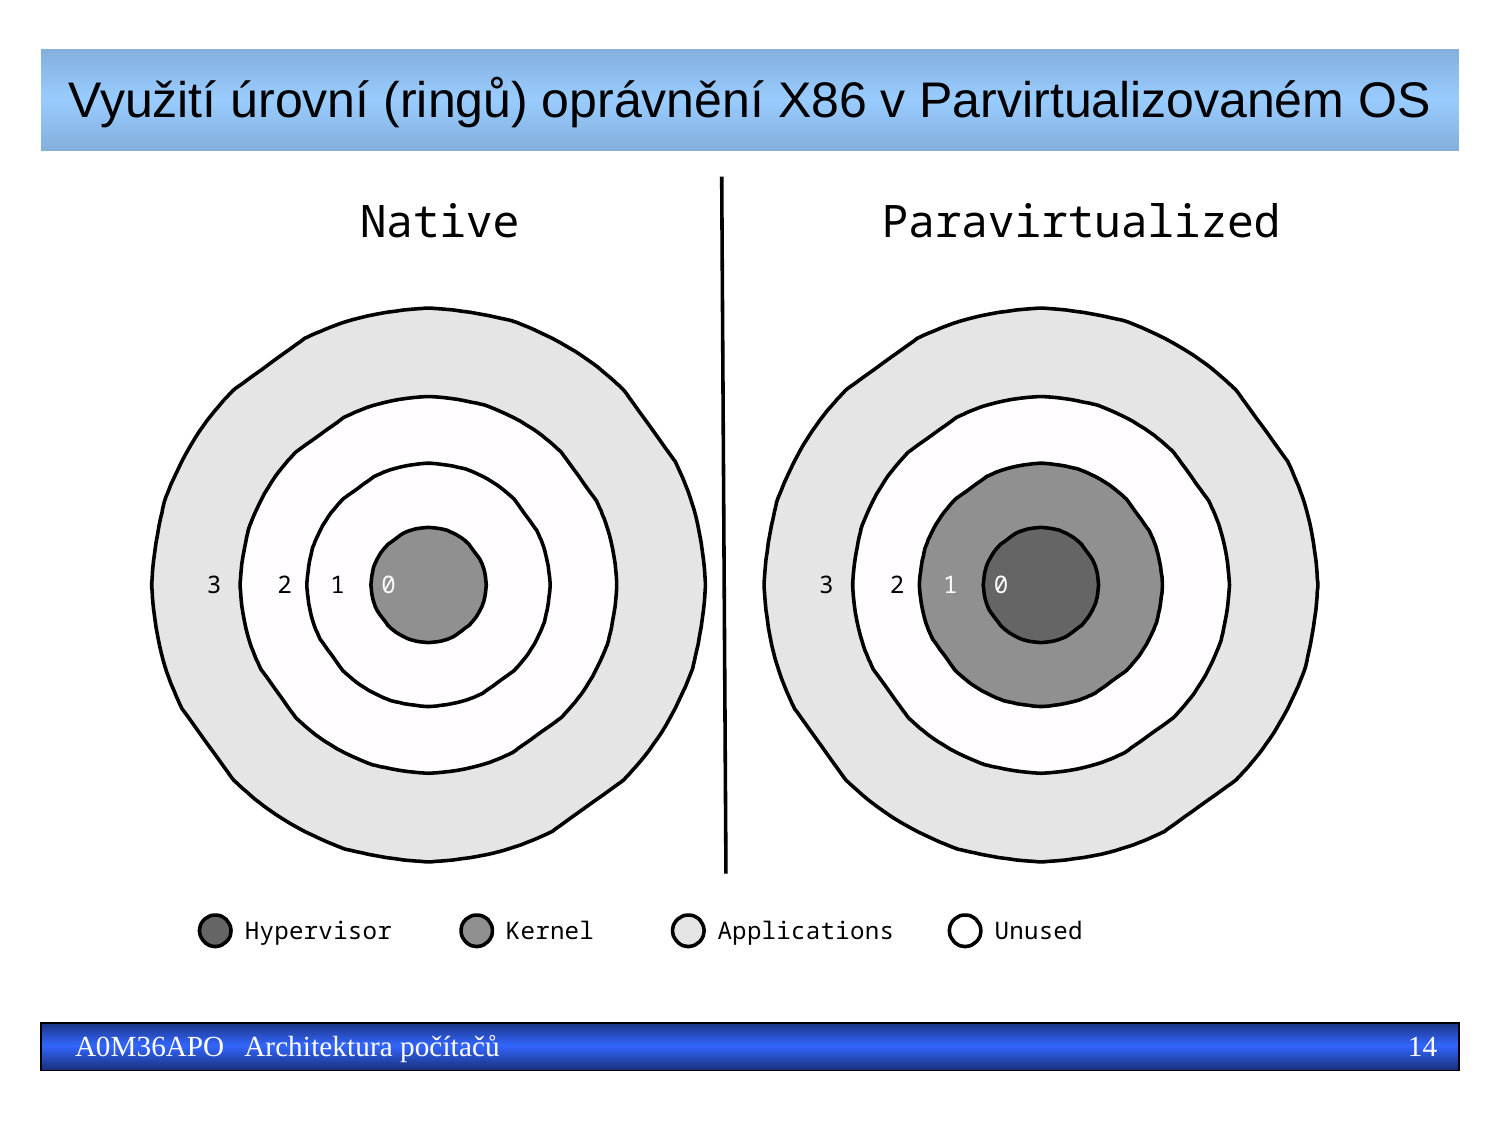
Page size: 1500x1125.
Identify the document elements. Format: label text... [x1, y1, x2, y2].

picture [137, 162, 1388, 963]
title Využití úrovní (ringů) oprávnění X86 v Parvirtualizovaném OS [41, 49, 1459, 151]
